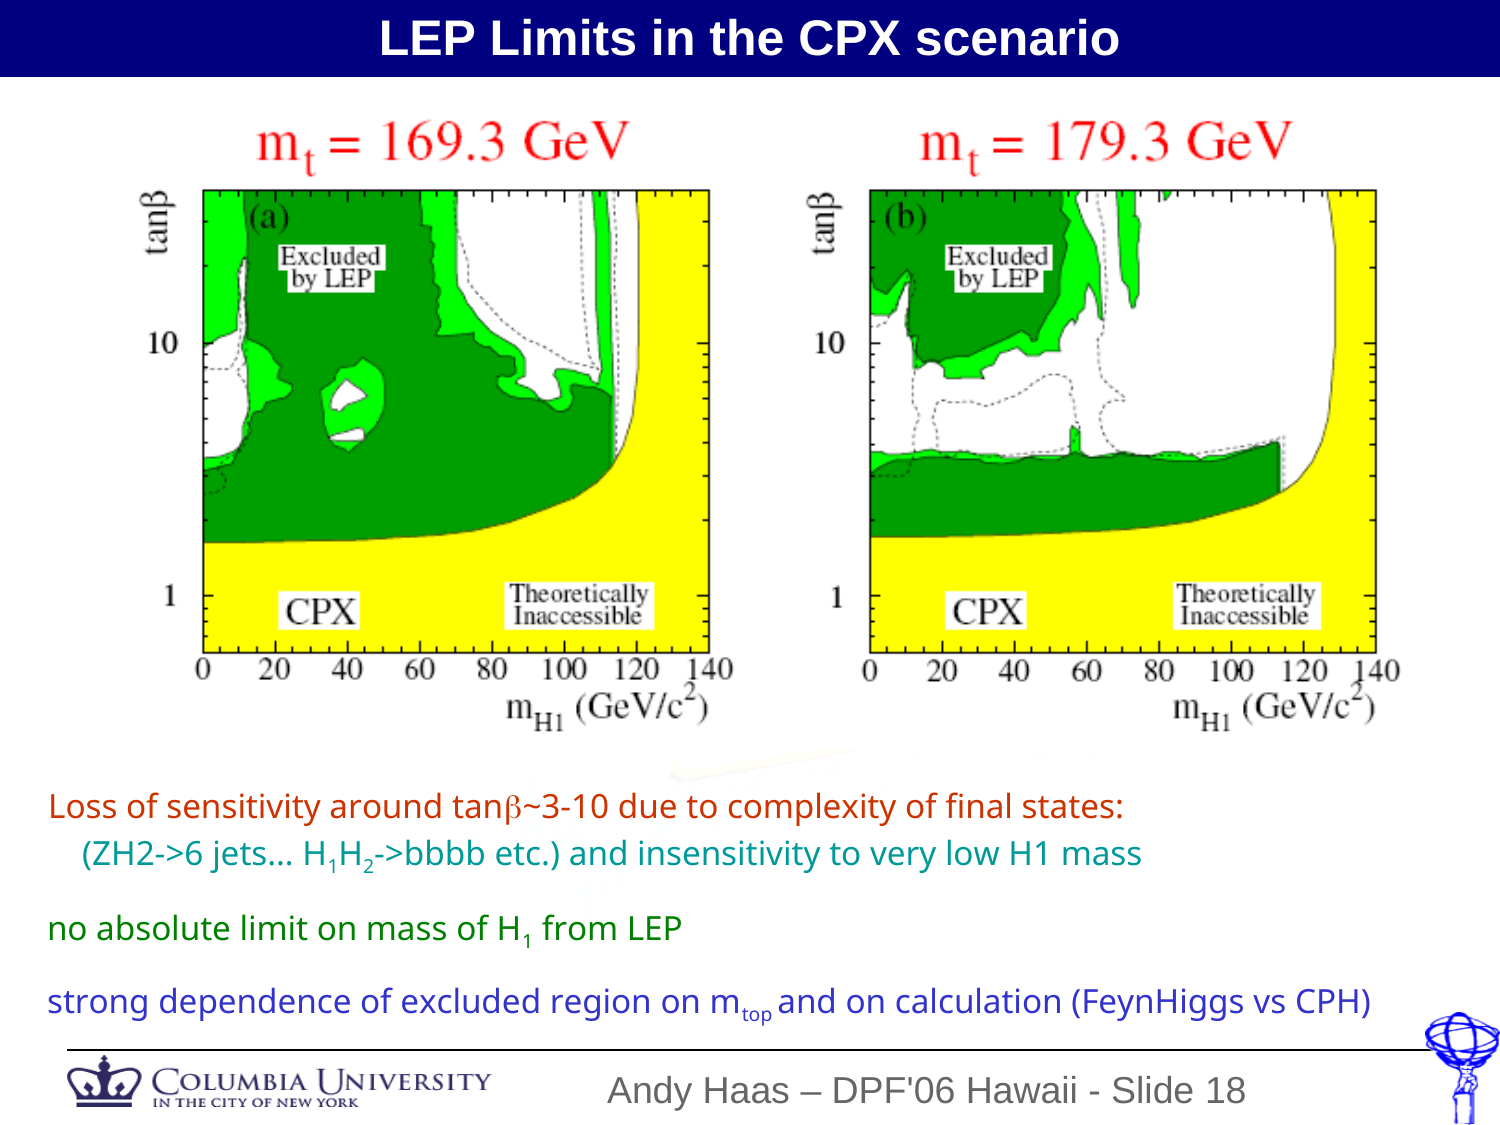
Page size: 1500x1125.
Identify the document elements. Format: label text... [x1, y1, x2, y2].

list [53, 745, 1463, 953]
picture [1425, 1012, 1500, 1125]
title LEP Limits in the CPX scenario [0, 0, 1500, 77]
text_box Loss of sensitivity around tan~3-10 due to complexity of final states: (ZH2->6 jets… H1H2->bbbb etc.) and insensitivity to very low H1 mass no absolute limit on mass of H1 from LEP strong dependence of excluded region on mtop and on calculation (FeynHiggs vs CPH) [23, 770, 1426, 1036]
picture [67, 1055, 492, 1107]
picture [112, 94, 1418, 751]
